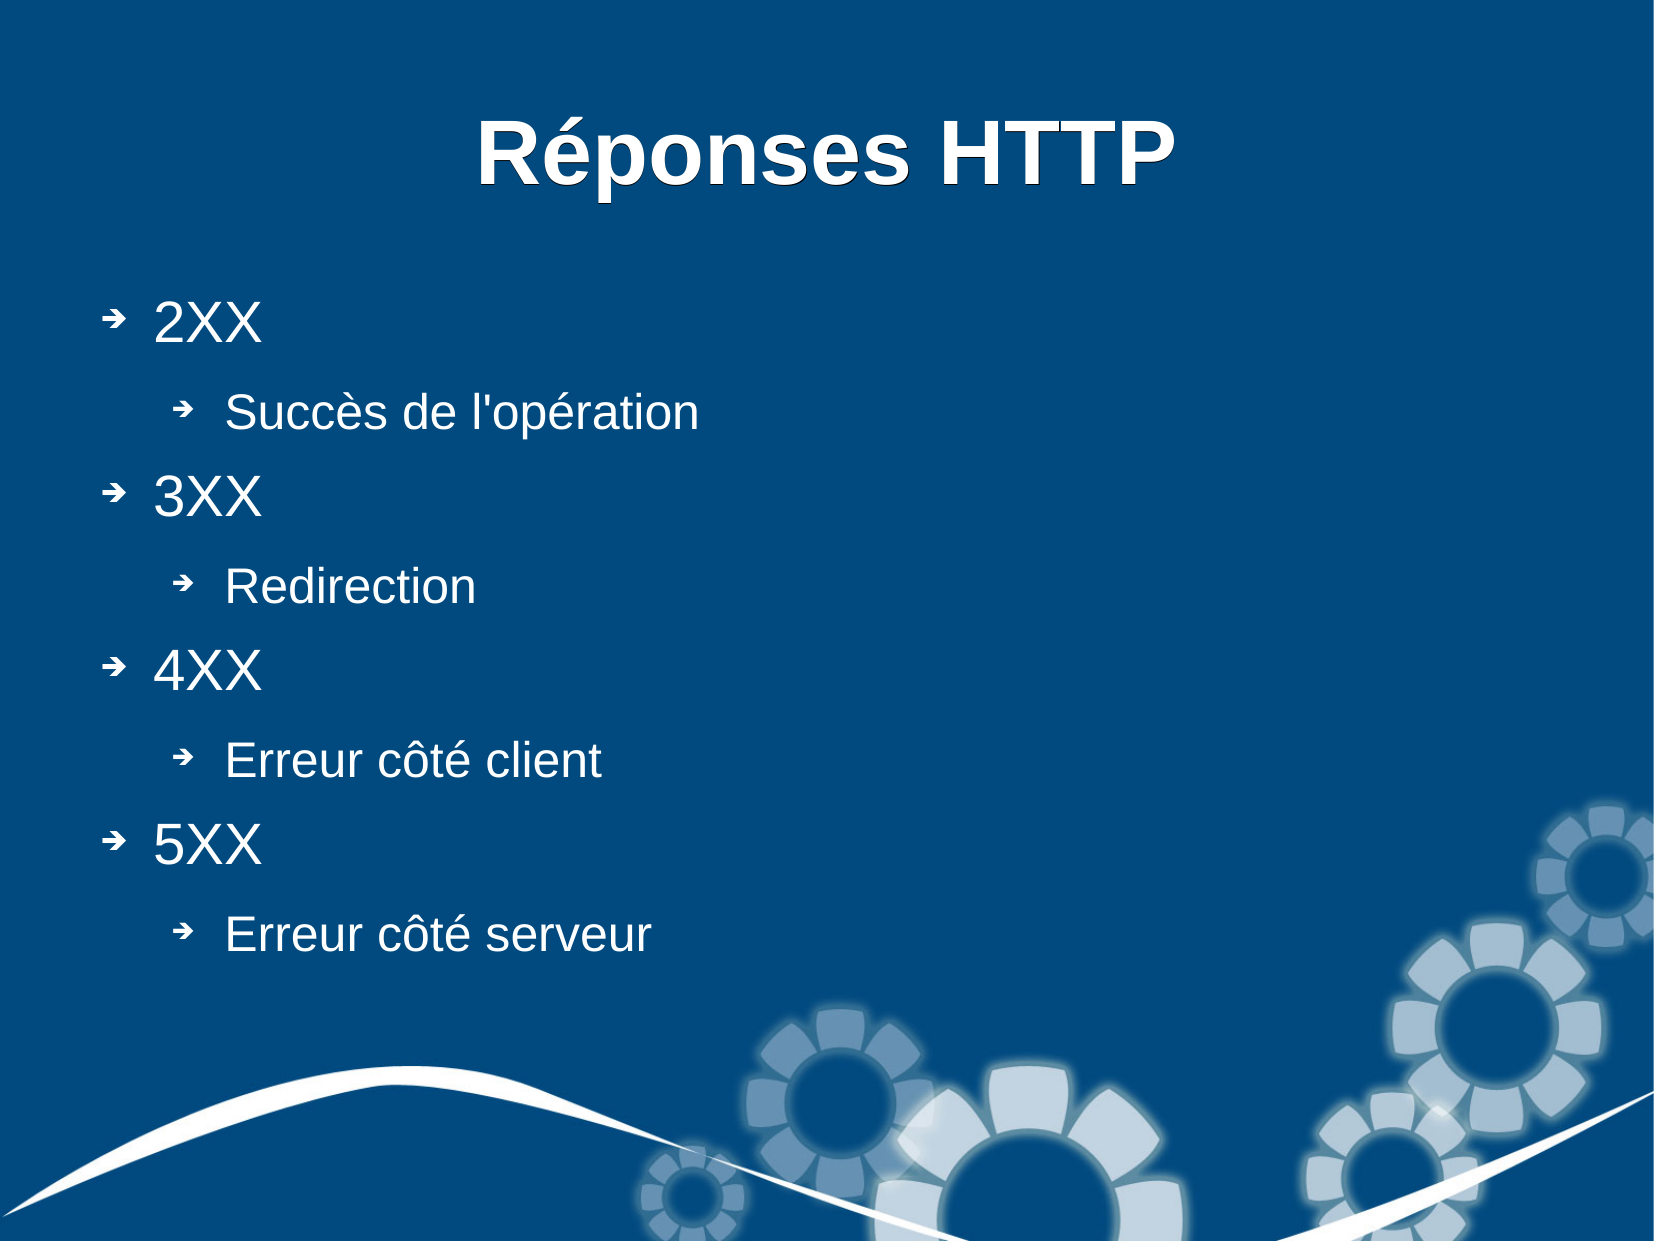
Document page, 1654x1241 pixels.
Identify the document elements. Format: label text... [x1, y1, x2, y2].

title Réponses HTTP [82, 56, 1571, 250]
picture [0, 0, 1654, 1241]
list 2XX Succès de l'opération 3XX Redirection 4XX Erreur côté client 5XX Erreur côté serveur [82, 290, 1571, 1109]
